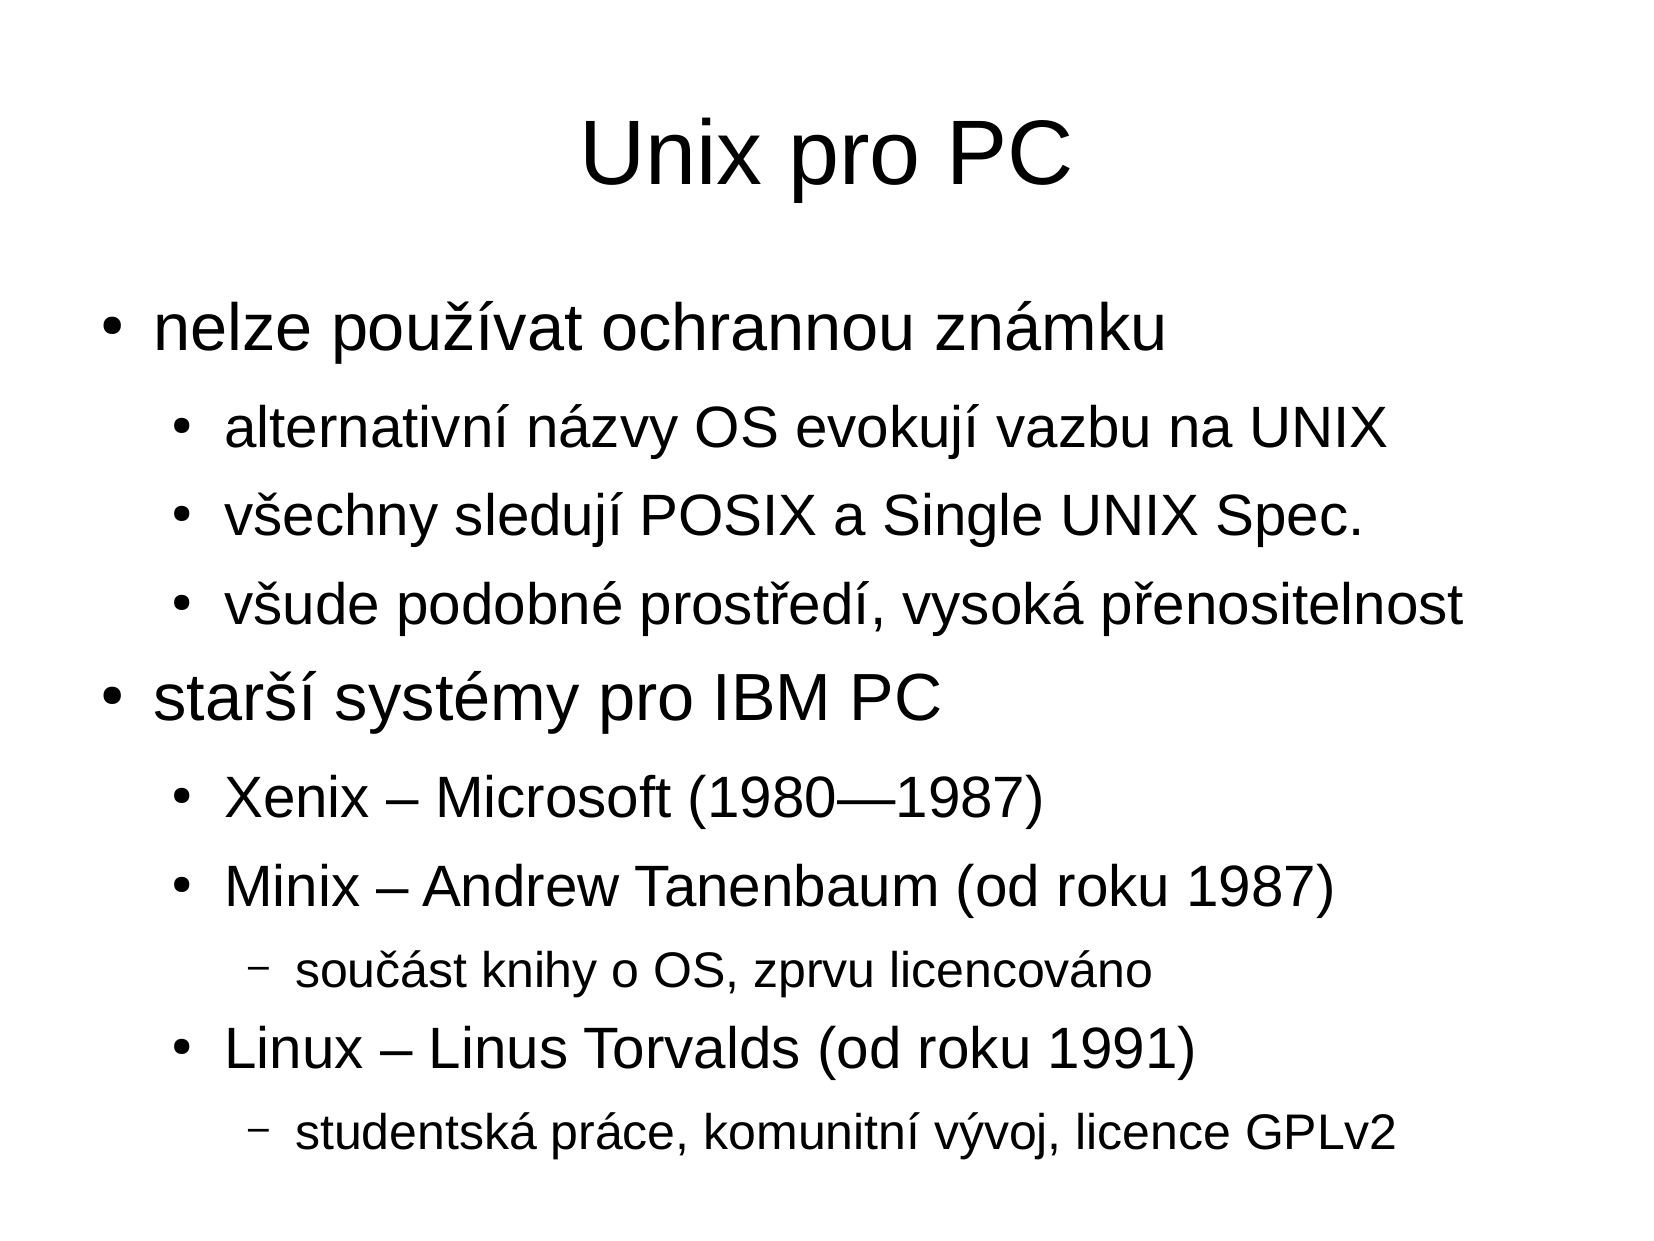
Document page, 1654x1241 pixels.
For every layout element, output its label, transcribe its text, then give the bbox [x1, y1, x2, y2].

list nelze používat ochrannou známku alternativní názvy OS evokují vazbu na UNIX všechny sledují POSIX a Single UNIX Spec. všude podobné prostředí, vysoká přenositelnost starší systémy pro IBM PC Xenix – Microsoft (1980—1987) Minix – Andrew Tanenbaum (od roku 1987) součást knihy o OS, zprvu licencováno Linux – Linus Torvalds (od roku 1991) studentská práce, komunitní vývoj, licence GPLv2 [82, 290, 1571, 1160]
title Unix pro PC [82, 56, 1571, 250]
